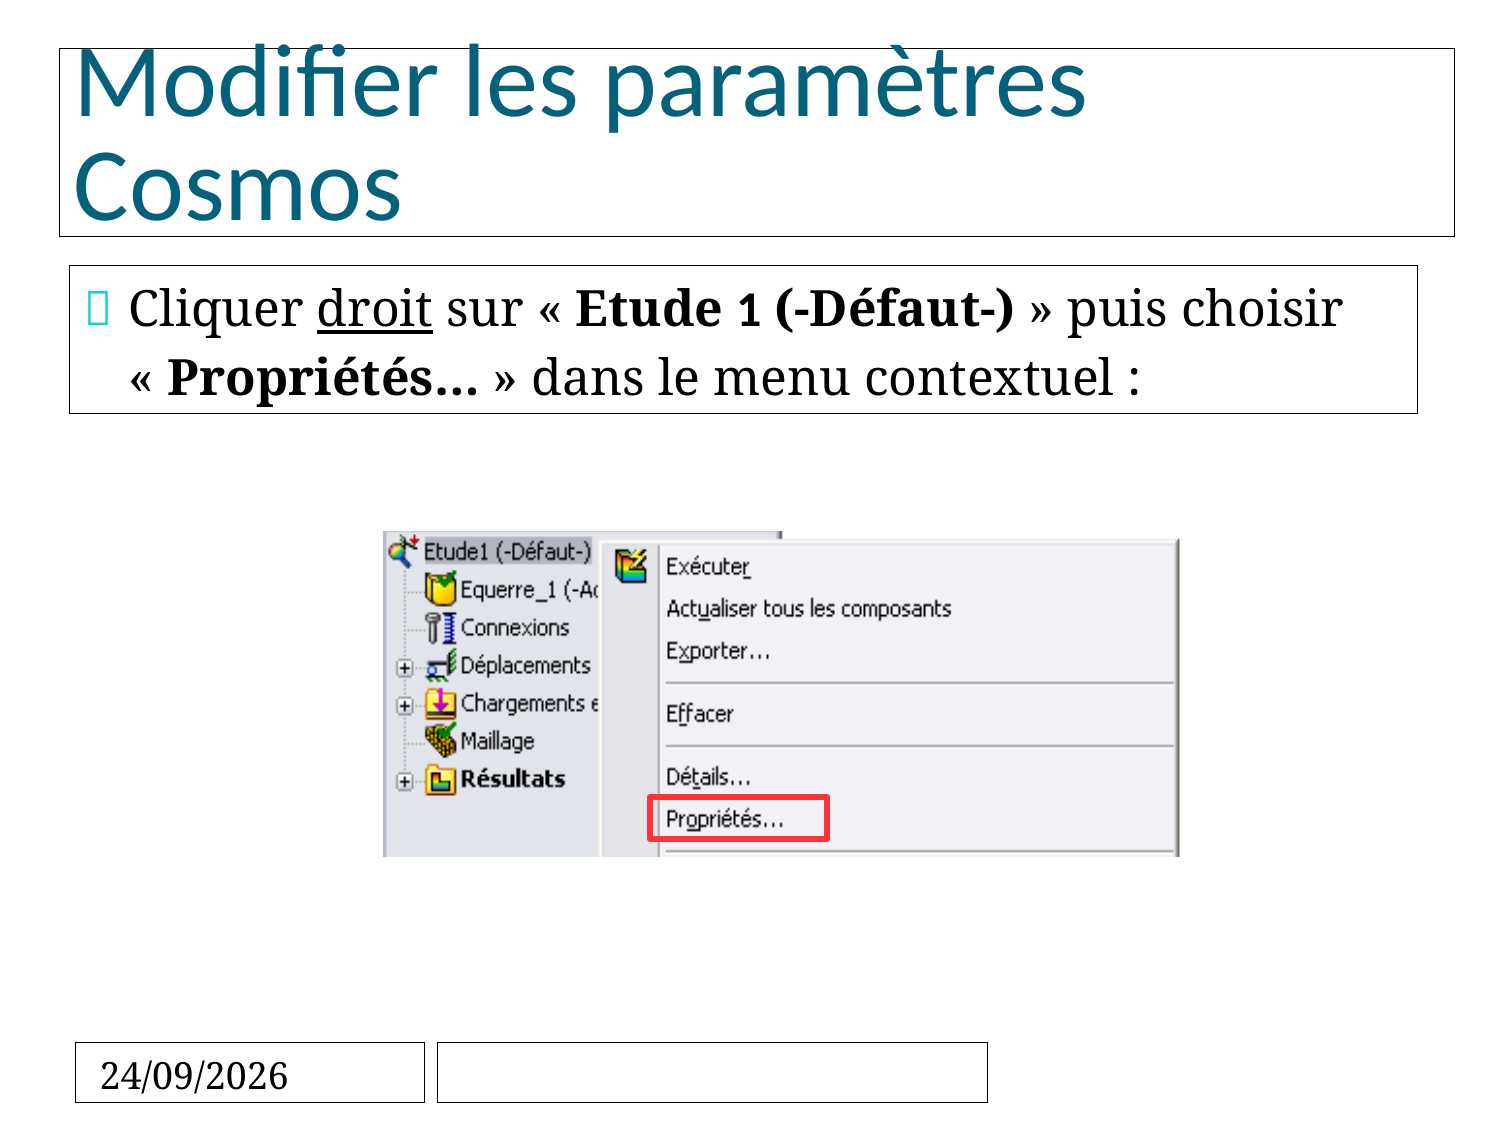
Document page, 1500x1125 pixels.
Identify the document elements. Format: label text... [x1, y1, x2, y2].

title Modifier les paramètres Cosmos [59, 48, 1455, 237]
picture [383, 531, 1182, 857]
list Cliquer droit sur « Etude 1 (-Défaut-) » puis choisir « Propriétés… » dans le menu contextuel : [69, 265, 1418, 414]
